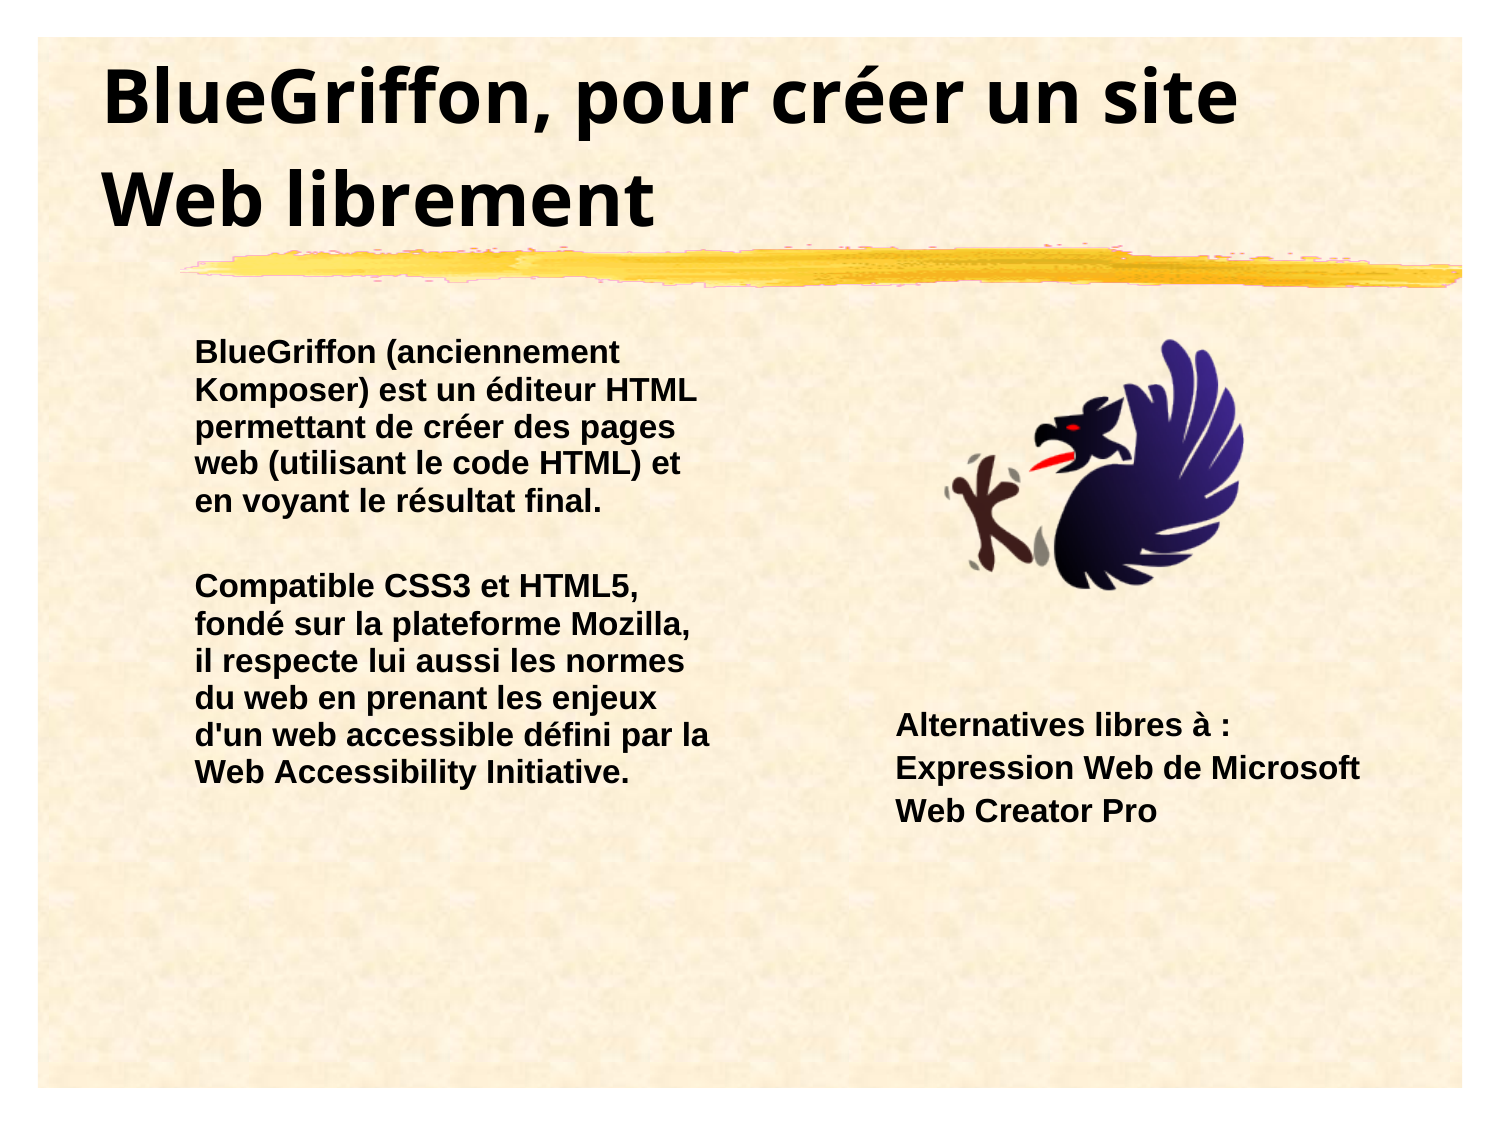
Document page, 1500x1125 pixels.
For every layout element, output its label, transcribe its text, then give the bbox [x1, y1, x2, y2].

list BlueGriffon (anciennement Komposer) est un éditeur HTML permettant de créer des pages web (utilisant le code HTML) et en voyant le résultat final. Compatible CSS3 et HTML5, fondé sur la plateforme Mozilla, il respecte lui aussi les normes du web en prenant les enjeux d'un web accessible défini par la Web Accessibility Initiative. [109, 326, 731, 965]
title BlueGriffon, pour créer un site Web librement [101, 39, 1312, 253]
picture [37, 37, 1463, 1088]
list Alternatives libres à : Expression Web de Microsoft Web Creator Pro [809, 699, 1432, 878]
